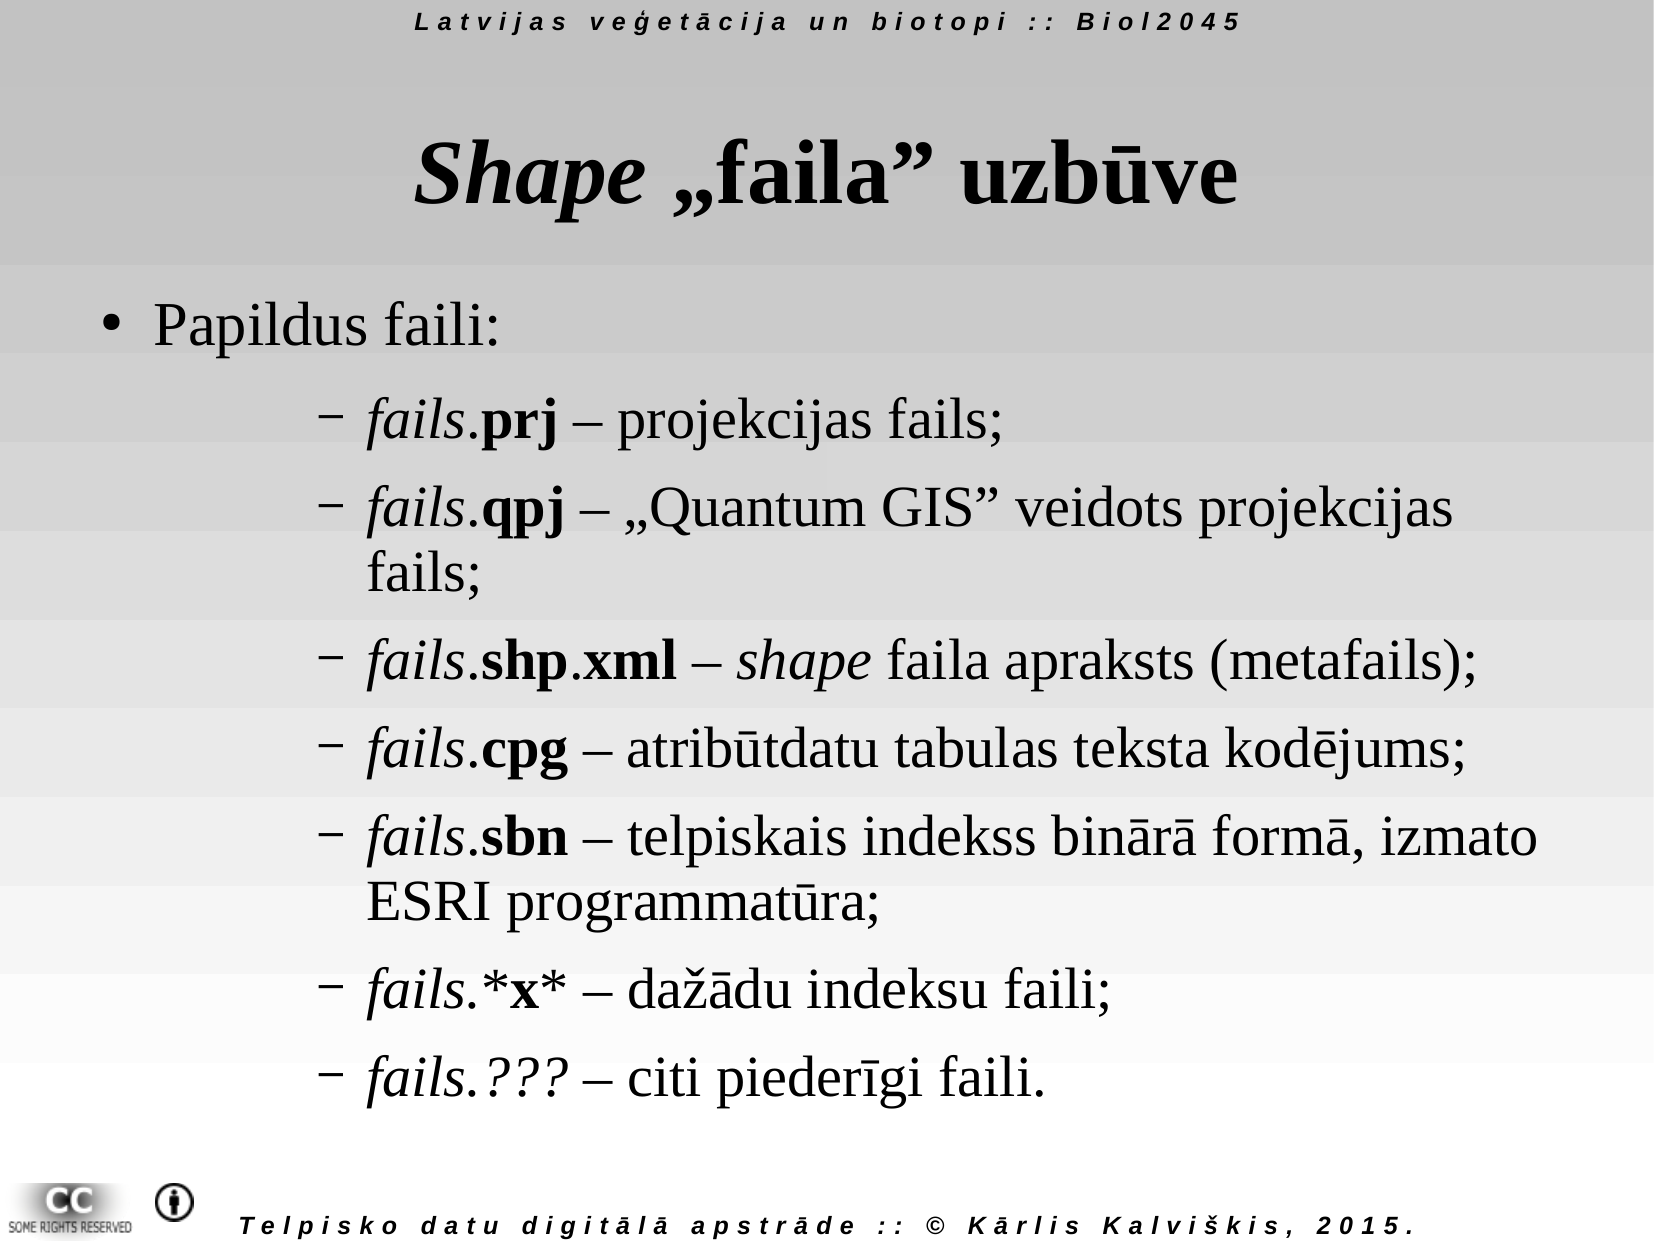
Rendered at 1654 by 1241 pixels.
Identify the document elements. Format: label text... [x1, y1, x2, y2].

title Shape „faila” uzbūve [29, 56, 1625, 289]
list Papildus faili: fails.prj – projekcijas fails; fails.qpj – „Quantum GIS” veidots projekcijas fails; fails.shp.xml – shape faila apraksts (metafails); fails.cpg – atribūtdatu tabulas teksta kodējums; fails.sbn – telpiskais indekss binārā formā, izmato ESRI programmatūra; fails.*x* – dažādu indeksu faili; fails.??? – citi piederīgi faili. [82, 289, 1571, 1109]
picture [0, 0, 1654, 1241]
